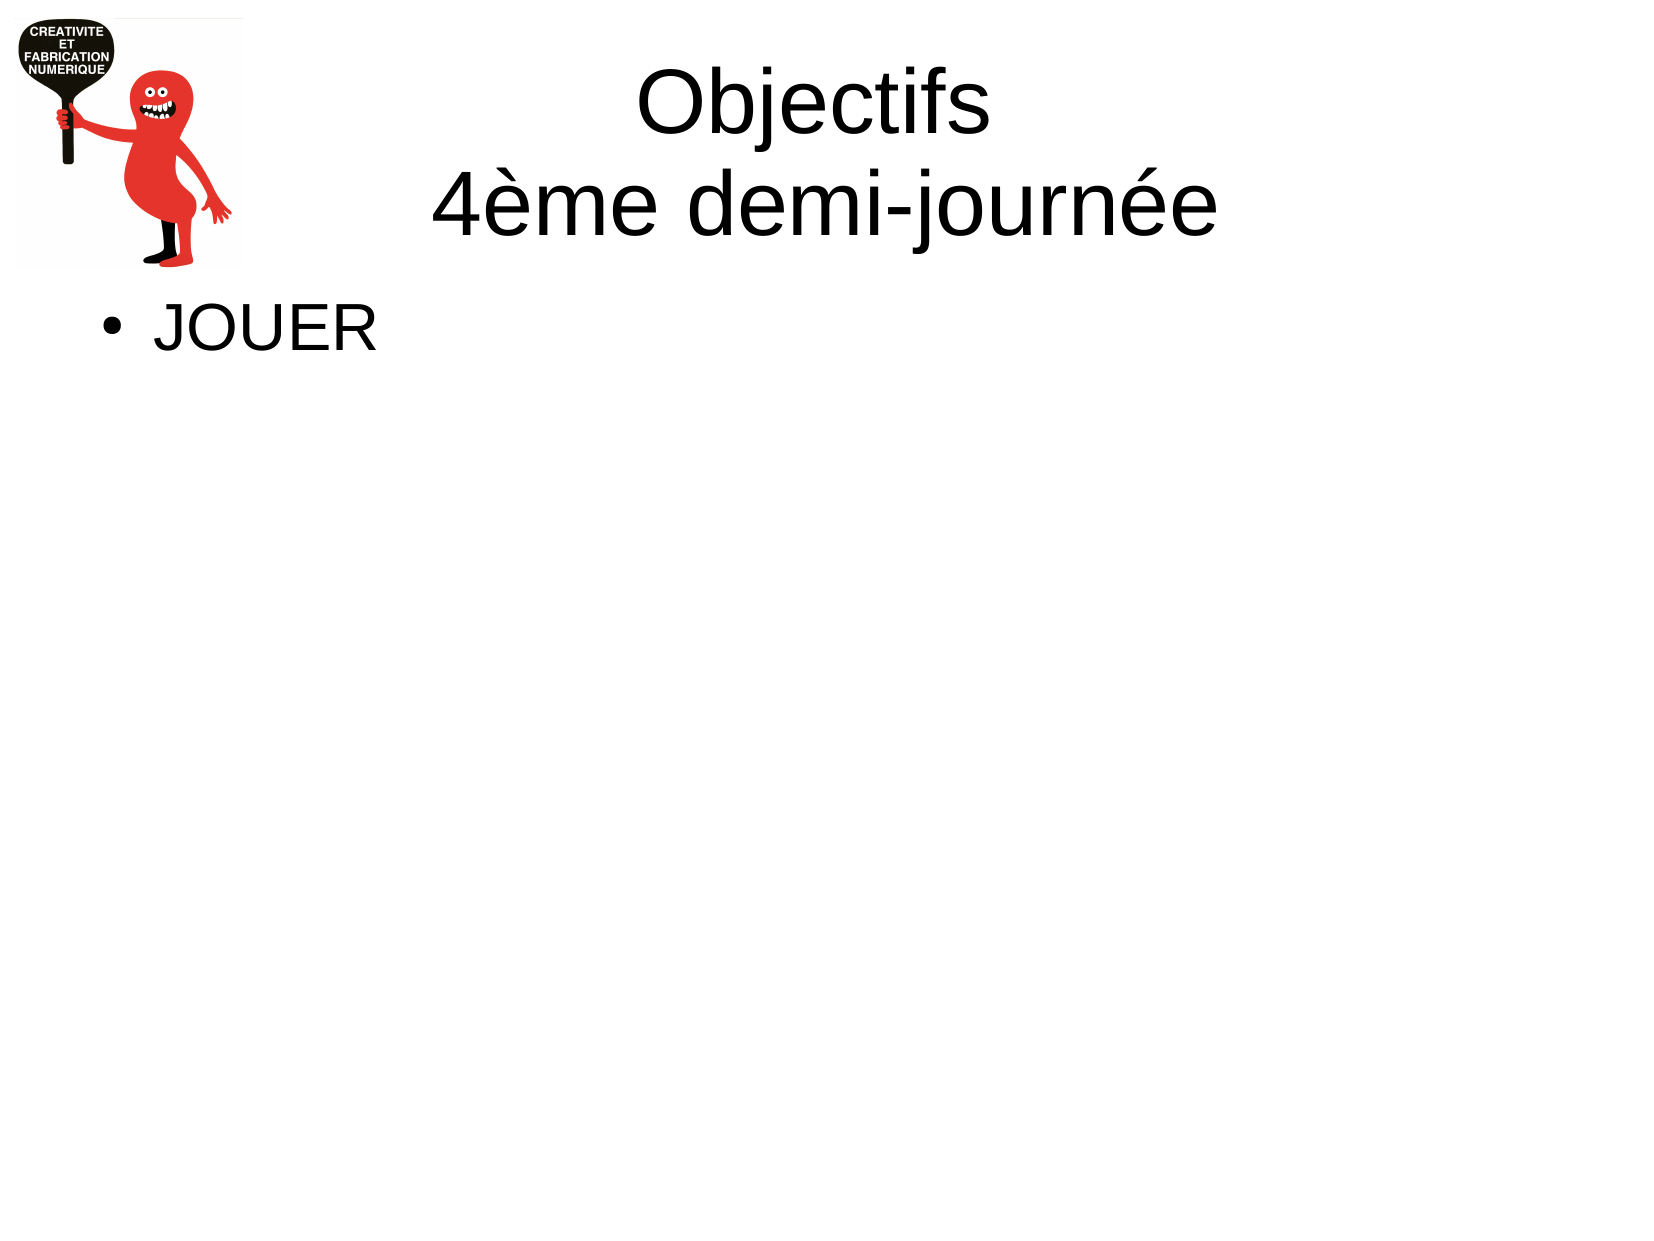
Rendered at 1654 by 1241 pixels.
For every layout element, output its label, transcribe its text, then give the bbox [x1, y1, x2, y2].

title Objectifs 4ème demi-journée [243, 49, 1571, 257]
list JOUER [82, 290, 1571, 1010]
picture [15, 18, 243, 269]
